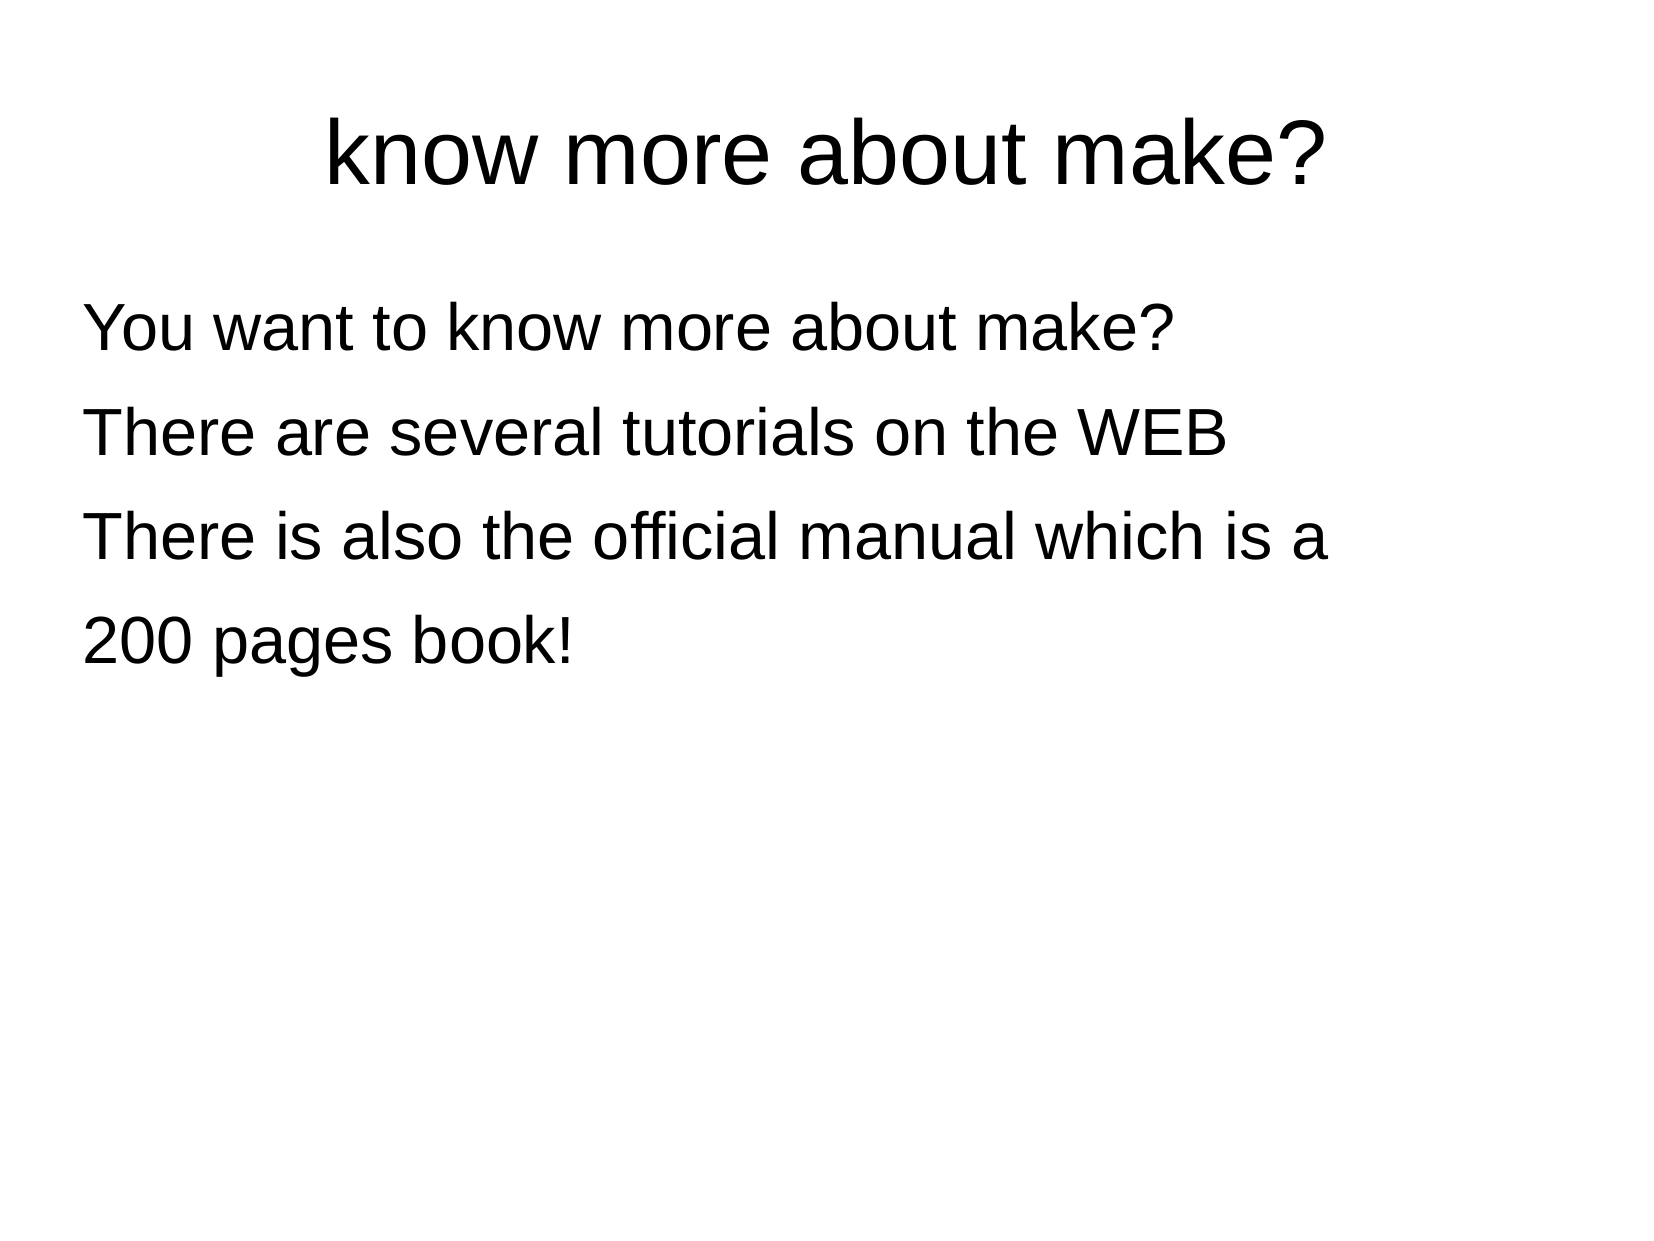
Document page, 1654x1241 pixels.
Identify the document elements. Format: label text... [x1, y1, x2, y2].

list You want to know more about make? There are several tutorials on the WEB There is also the official manual which is a 200 pages book! [82, 290, 1571, 1010]
title know more about make? [82, 49, 1571, 257]
